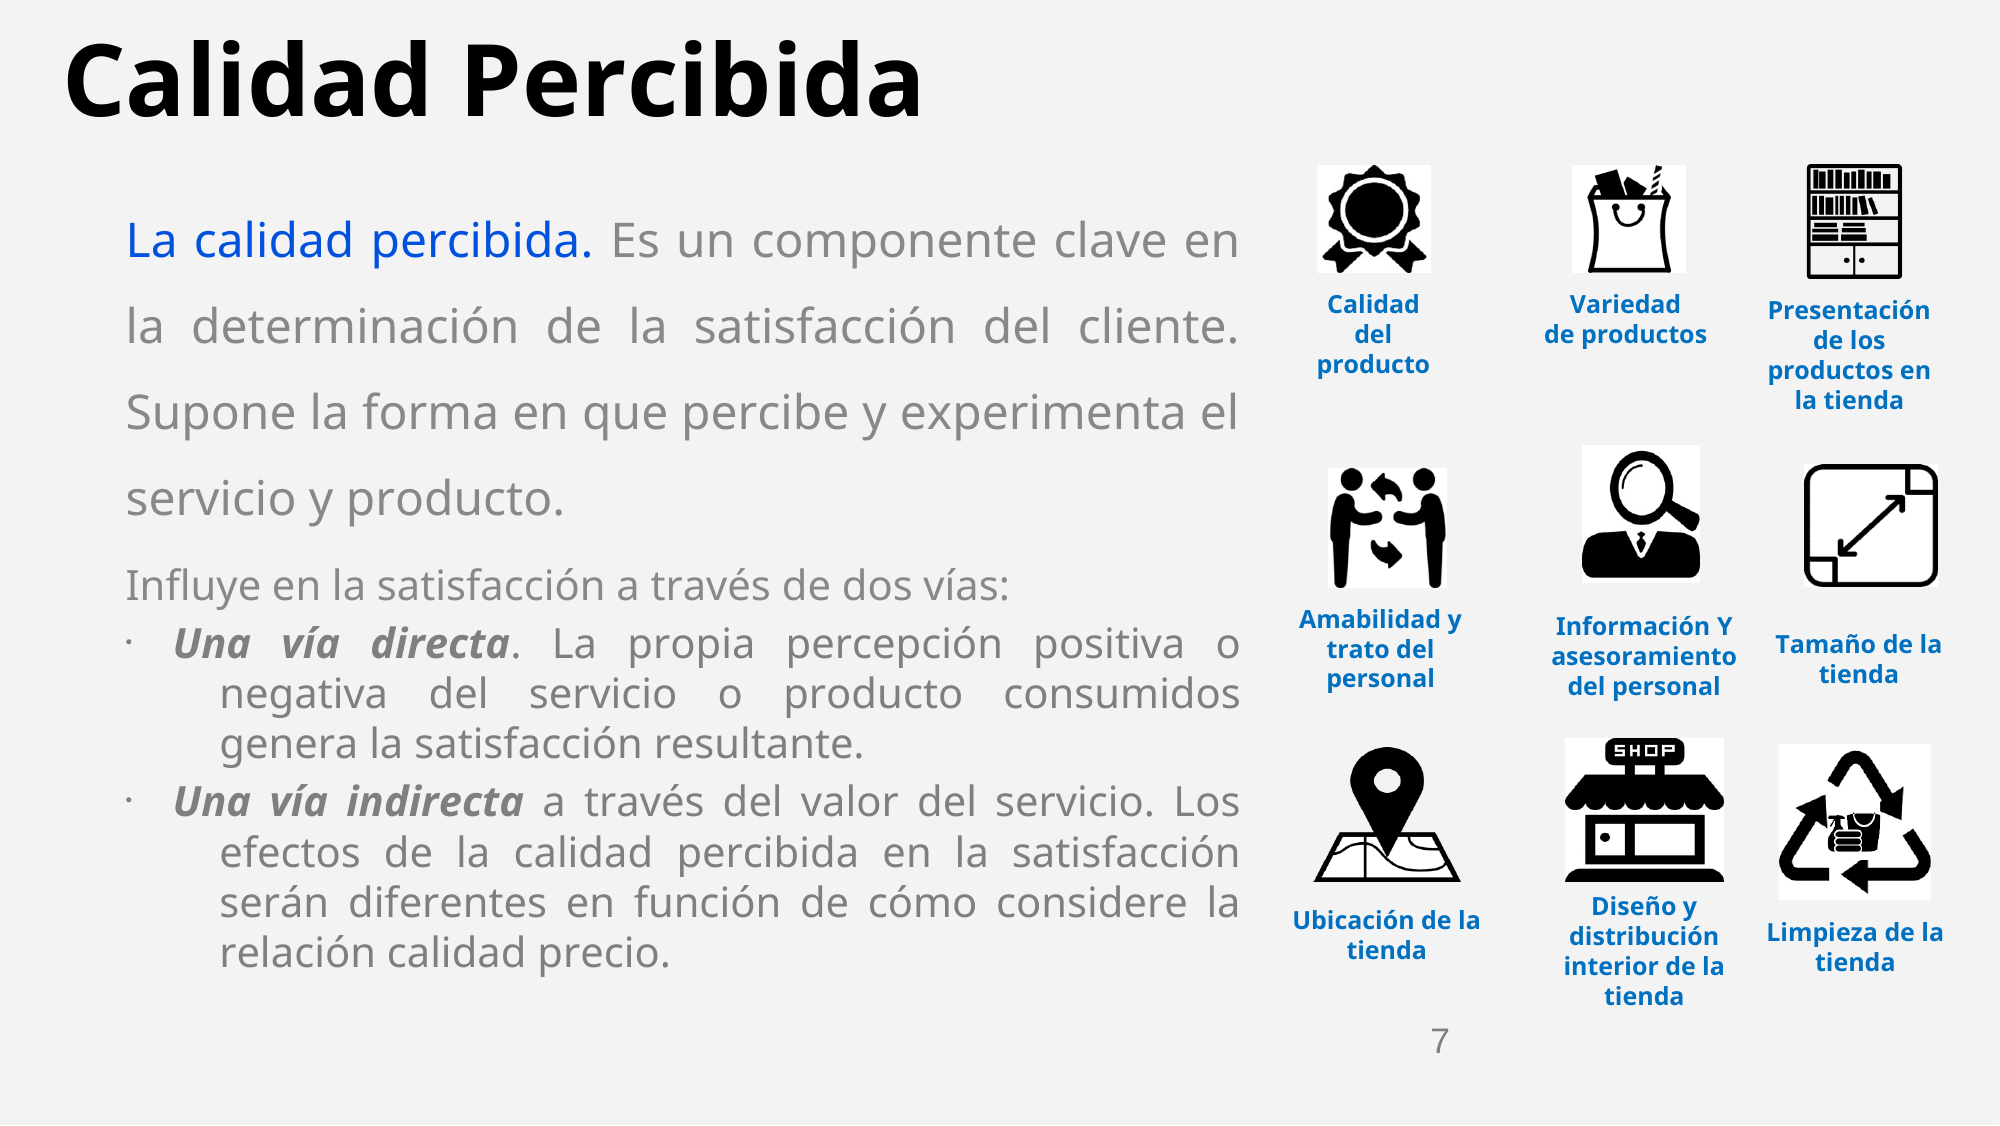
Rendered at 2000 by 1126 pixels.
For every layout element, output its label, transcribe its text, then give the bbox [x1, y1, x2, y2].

picture [1582, 445, 1700, 583]
text_box La calidad percibida. Es un componente clave en la determinación de la satisfacción del cliente. Supone la forma en que percibe y experimenta el servicio y producto. Influye en la satisfacción a través de dos vías: Una vía directa. La propia percepción positiva o negativa del servicio o producto consumidos genera la satisfacción resultante. Una vía indirecta a través del valor del servicio. Los efectos de la calidad percibida en la satisfacción serán diferentes en función de cómo considere la relación calidad precio. [97, 153, 1270, 1018]
picture [1313, 747, 1461, 882]
picture [1328, 468, 1447, 588]
text_box Presentación de los productos en la tienda [1738, 287, 1961, 394]
picture [1804, 464, 1938, 587]
picture [1572, 165, 1686, 273]
text_box Tamaño de la tienda [1749, 621, 1969, 697]
text_box Amabilidad y trato del personal [1281, 595, 1481, 687]
picture [1779, 744, 1931, 900]
picture [1793, 164, 1915, 279]
text_box Ubicación de la tienda [1269, 897, 1504, 973]
text_box Variedad de productos [1515, 281, 1737, 358]
picture [1317, 165, 1431, 273]
text_box Limpieza de la tienda [1749, 908, 1961, 985]
picture [1565, 738, 1724, 882]
text_box Diseño y distribución interior de la tienda [1515, 883, 1774, 1020]
text_box <número> [1412, 1008, 1880, 1069]
text_box Calidad del producto [1281, 281, 1466, 358]
text_box Calidad Percibida [62, 0, 1598, 153]
text_box Información Y asesoramiento del personal [1527, 602, 1762, 715]
